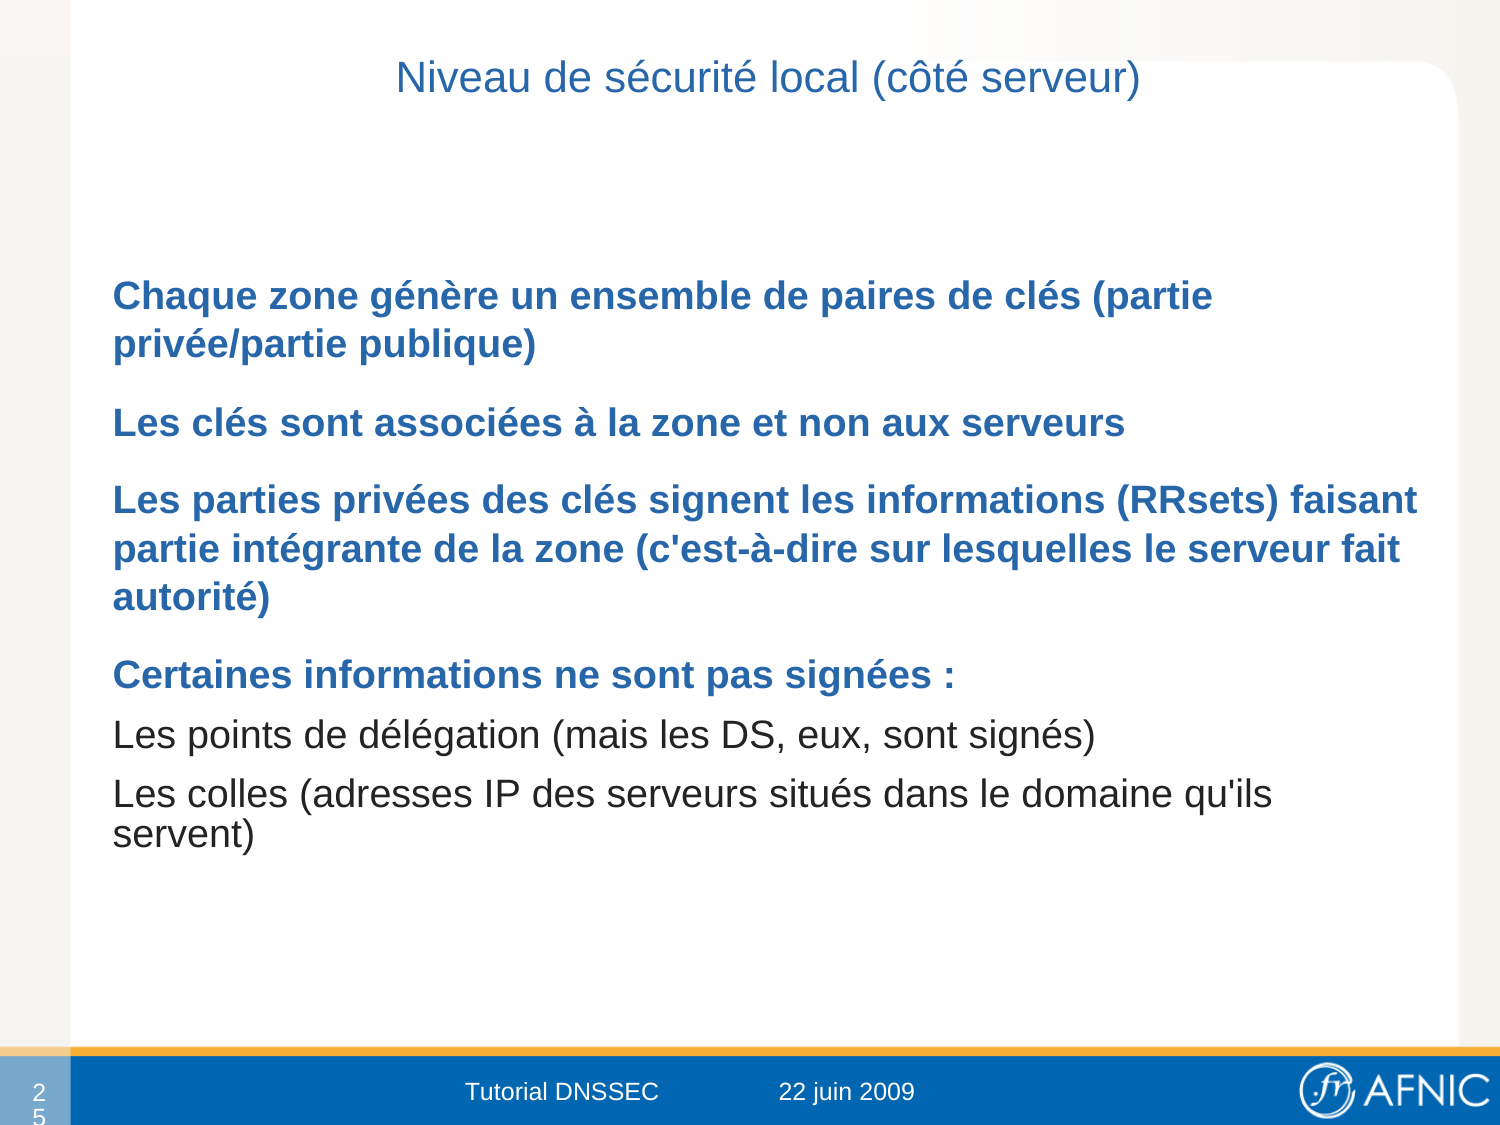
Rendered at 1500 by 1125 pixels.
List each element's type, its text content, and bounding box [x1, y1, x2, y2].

picture [0, 0, 1500, 1125]
list Chaque zone génère un ensemble de paires de clés (partie privée/partie publique) Les clés sont associées à la zone et non aux serveurs Les parties privées des clés signent les informations (RRsets) faisant partie intégrante de la zone (c'est-à-dire sur lesquelles le serveur fait autorité) Certaines informations ne sont pas signées : Les points de délégation (mais les DS, eux, sont signés) Les colles (adresses IP des serveurs situés dans le domaine qu'ils servent) [112, 266, 1426, 994]
title Niveau de sécurité local (côté serveur) [112, 12, 1426, 138]
